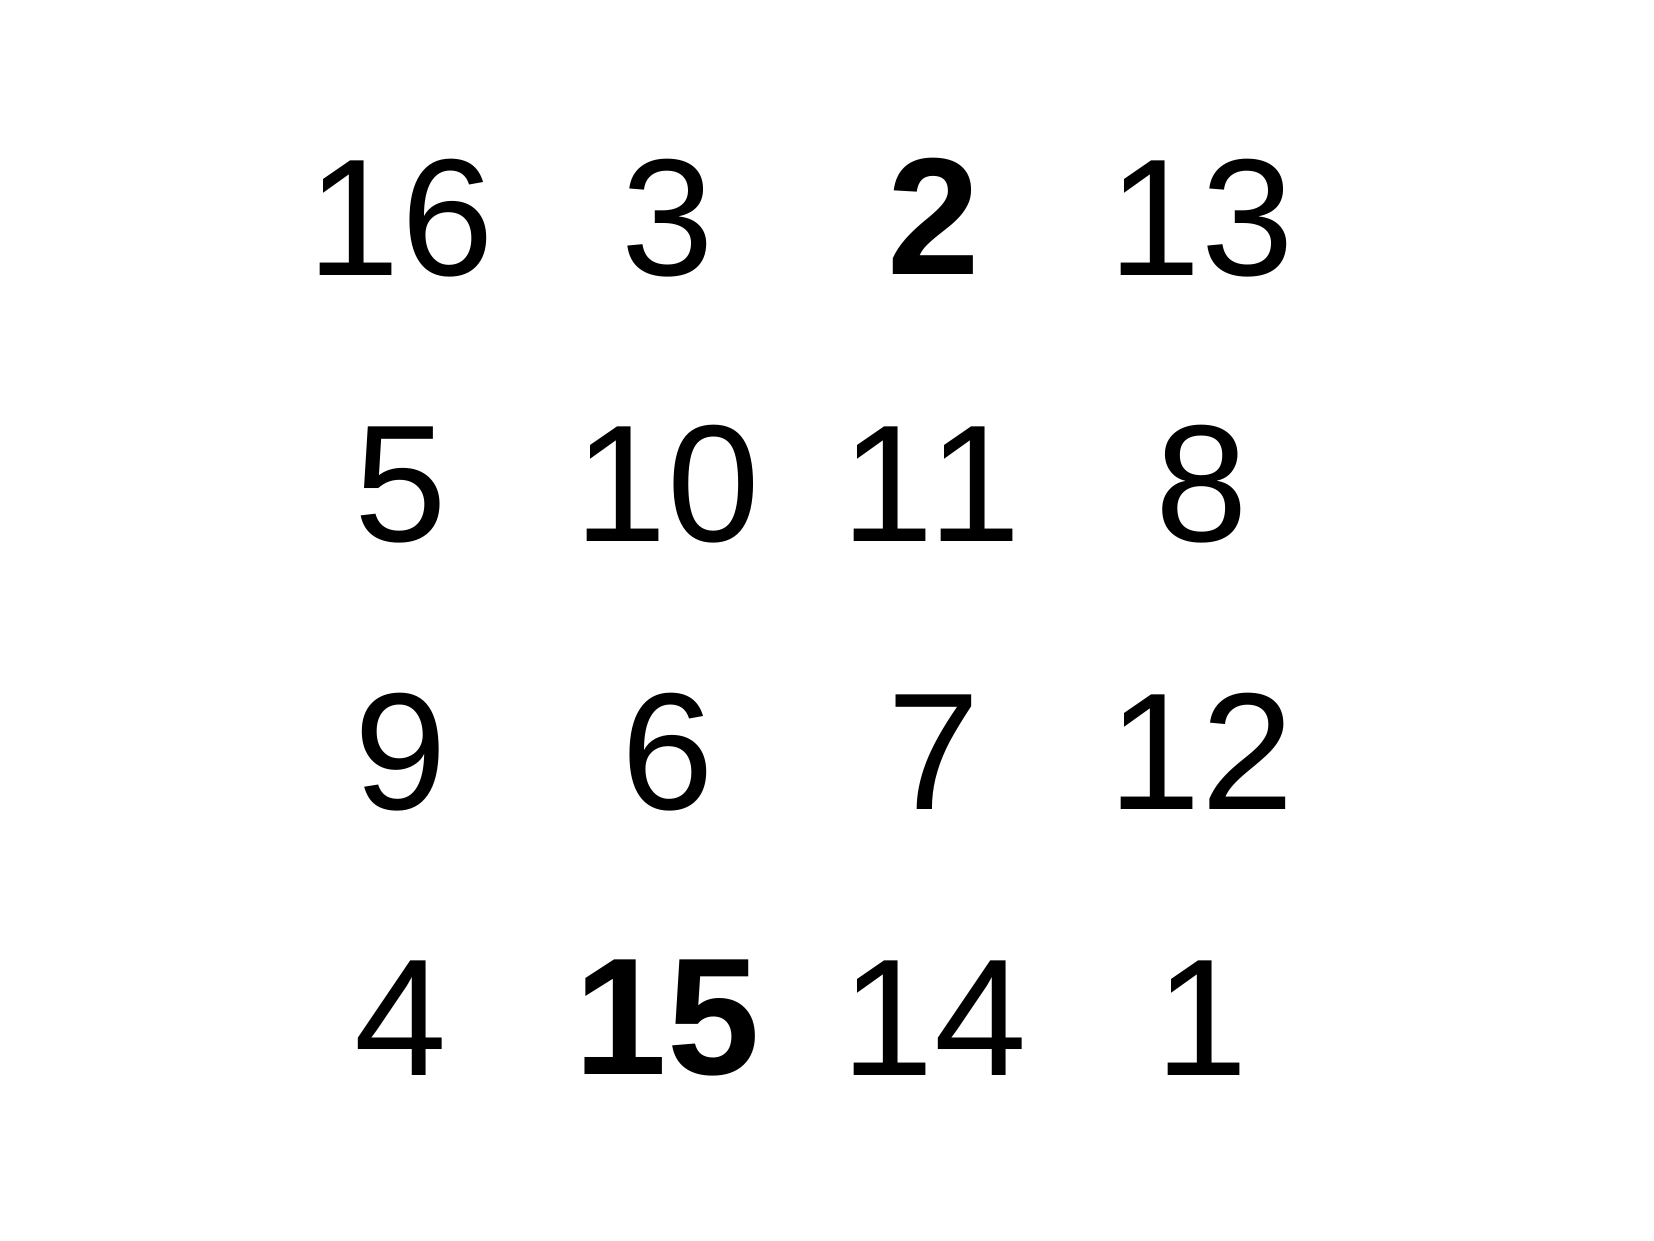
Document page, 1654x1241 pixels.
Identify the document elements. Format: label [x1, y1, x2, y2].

chart [267, 45, 1338, 1196]
